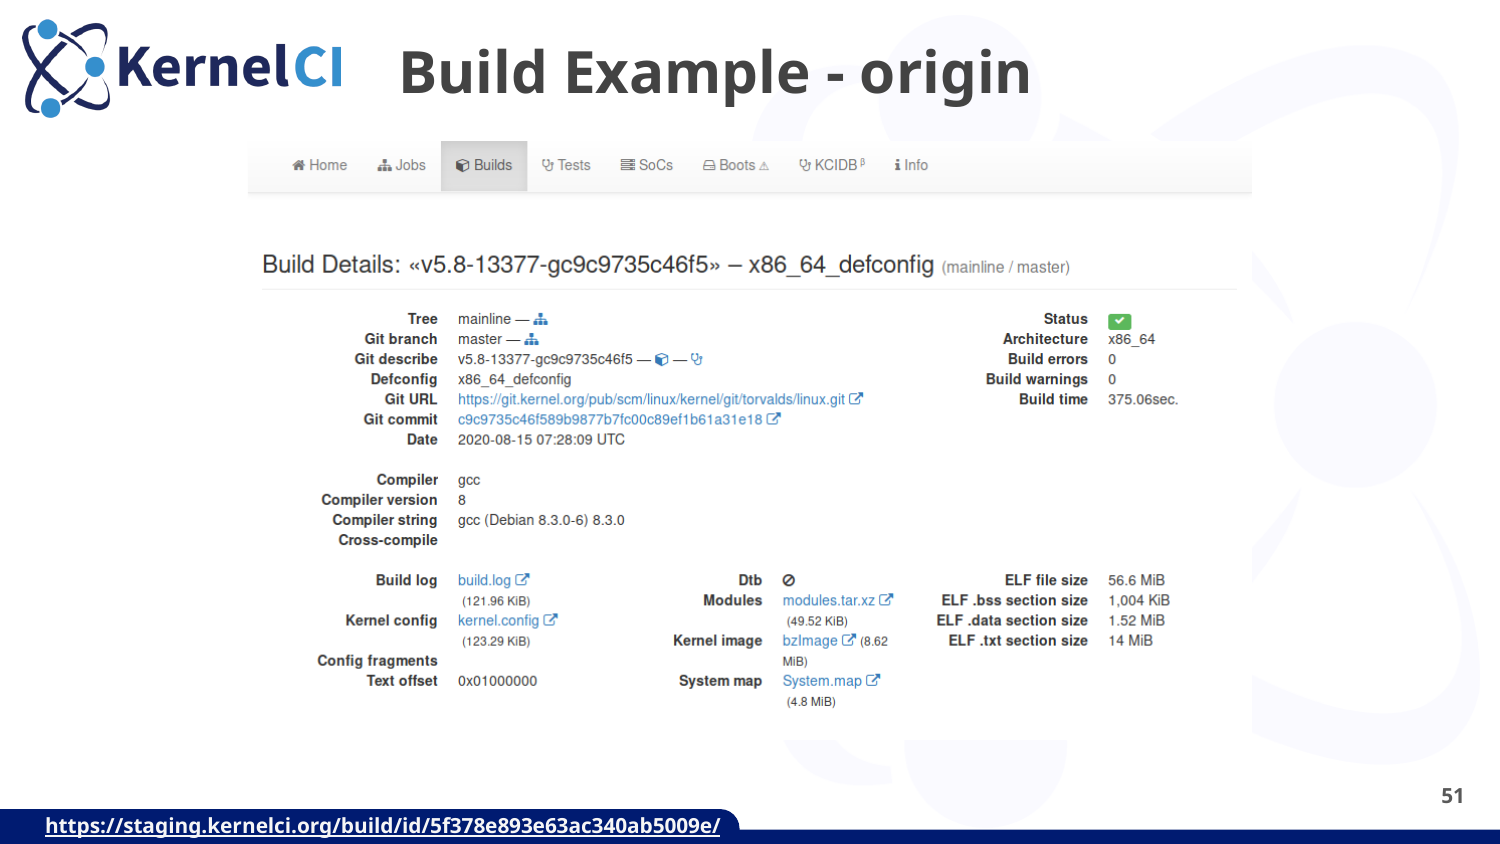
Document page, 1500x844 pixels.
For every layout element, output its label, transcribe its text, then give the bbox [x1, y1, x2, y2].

text_box https://staging.kernelci.org/build/id/5f378e893e63ac340ab5009e/ [0, 809, 740, 844]
picture [22, 19, 341, 118]
picture [247, 15, 1480, 828]
slide_number <number> [1389, 764, 1480, 830]
title Build Example - origin [383, 23, 1455, 117]
